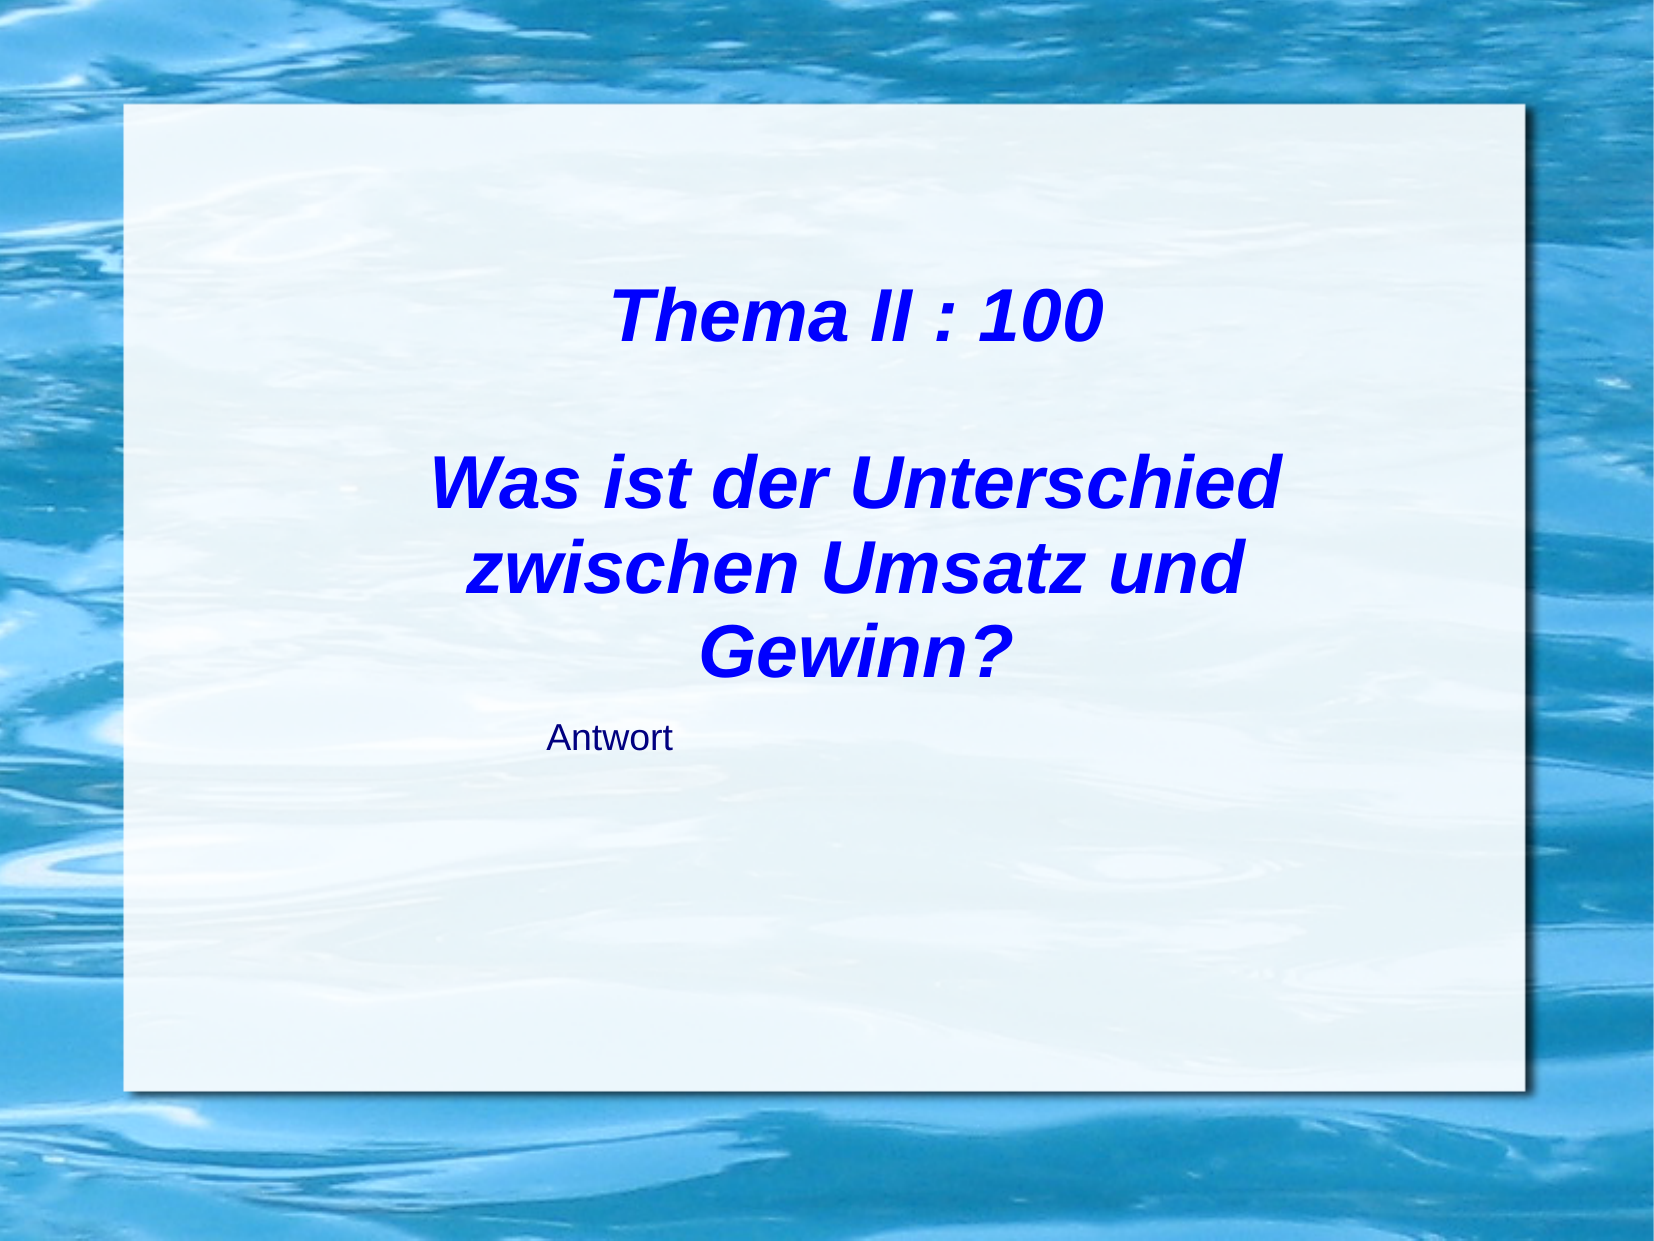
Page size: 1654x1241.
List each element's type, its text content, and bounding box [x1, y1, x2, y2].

picture [0, 0, 1654, 1241]
text_box Thema II : 100 Was ist der Unterschied zwischen Umsatz und Gewinn? [324, 265, 1388, 701]
text_box Antwort [531, 708, 945, 766]
